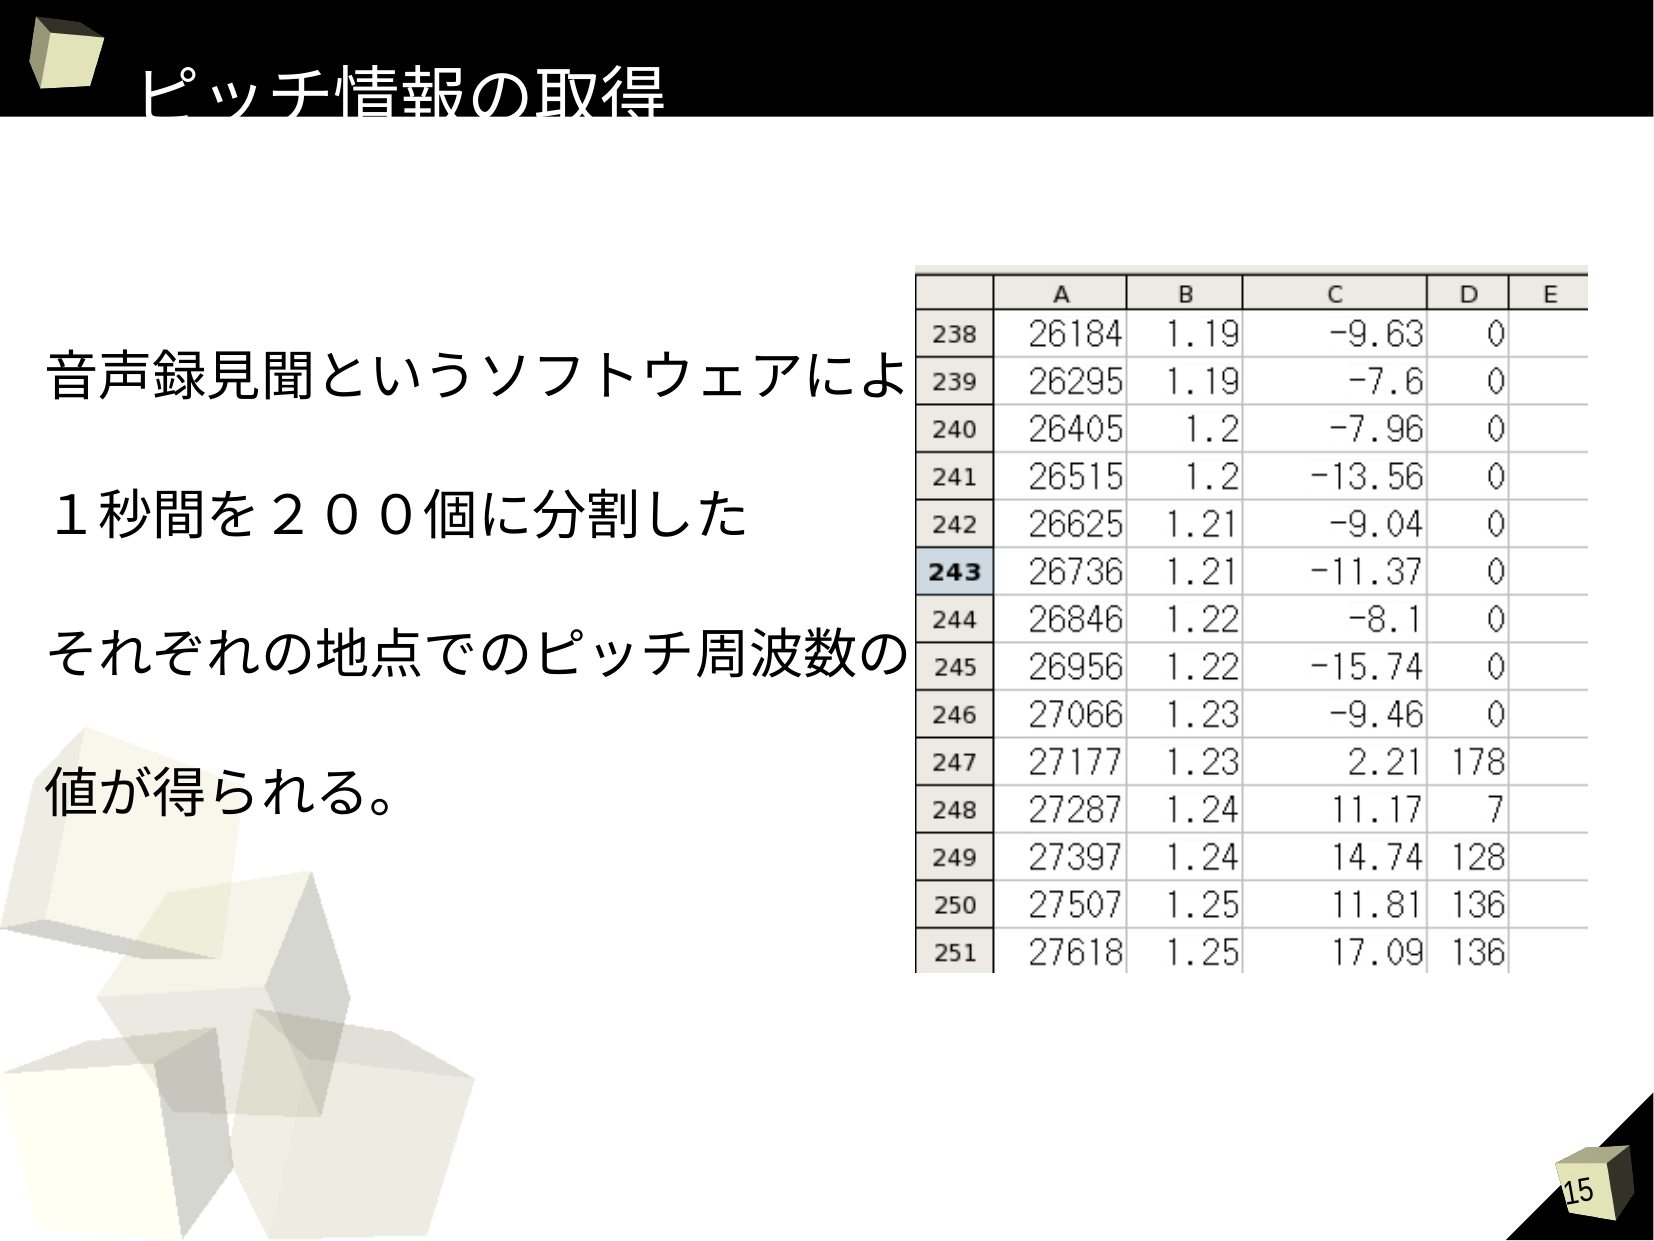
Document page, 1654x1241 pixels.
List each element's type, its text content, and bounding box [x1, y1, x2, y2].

picture [915, 265, 1590, 975]
text_box 音声録見聞というソフトウェアにより １秒間を２００個に分割した それぞれの地点でのピッチ周波数の 値が得られる。 [29, 324, 915, 720]
picture [0, 726, 477, 1241]
text_box ピッチ情報の取得 [118, 36, 650, 119]
